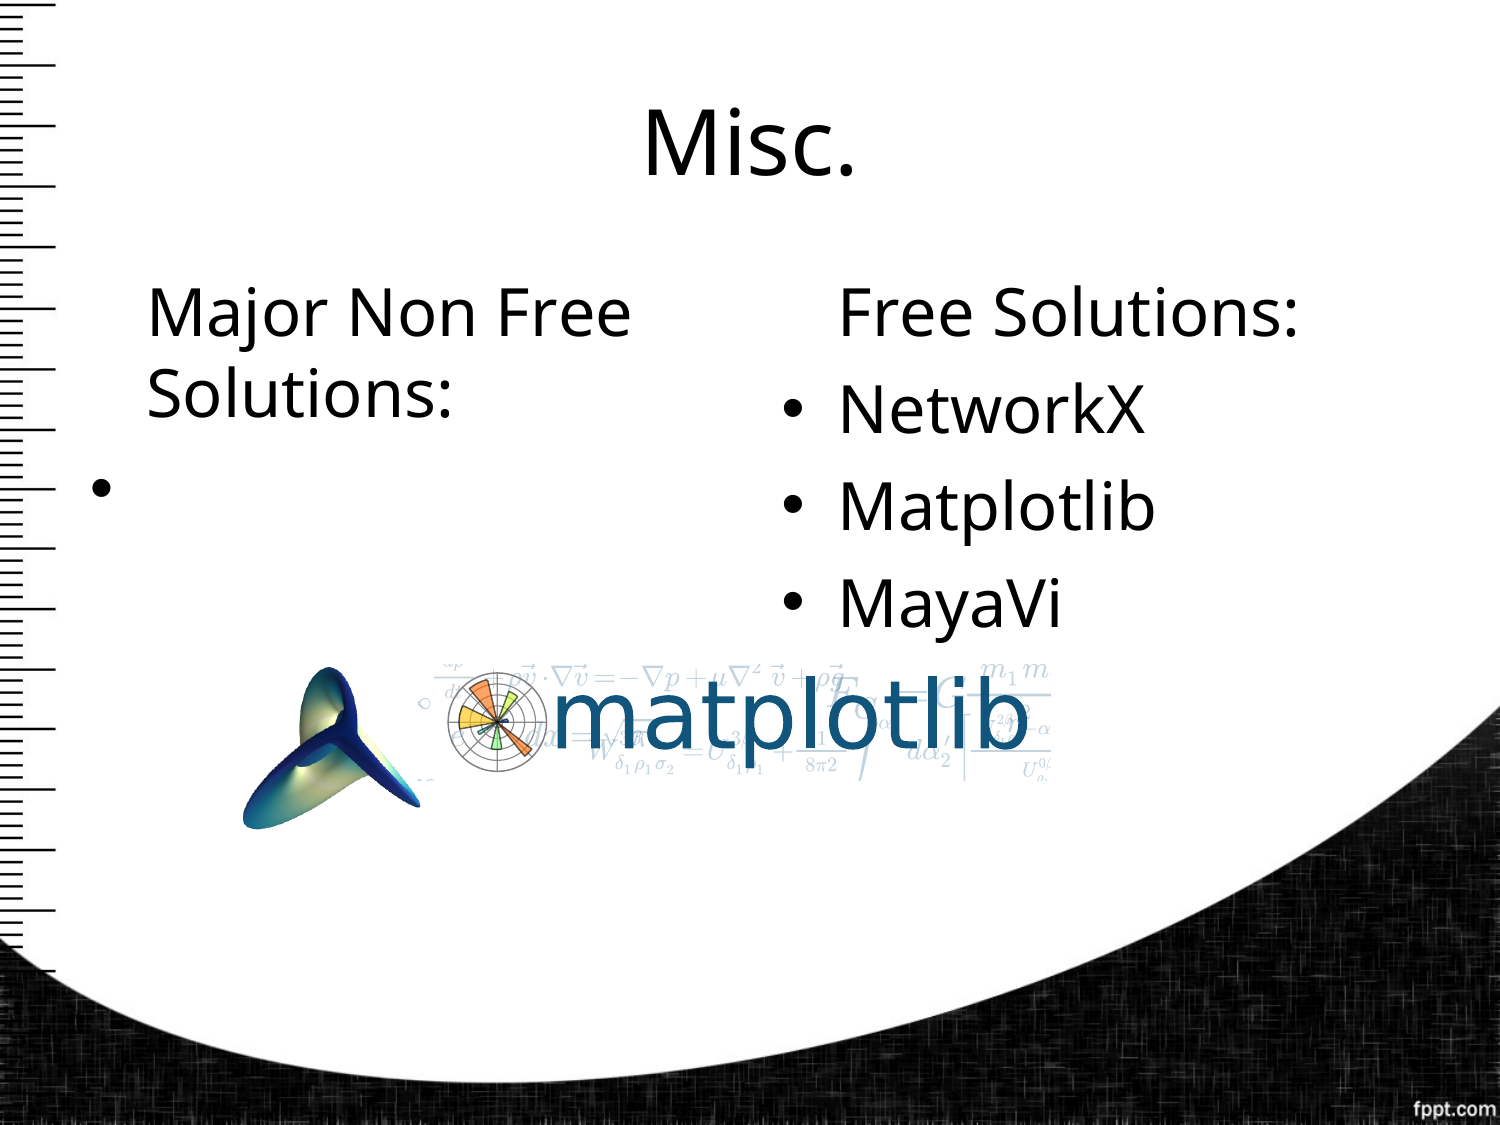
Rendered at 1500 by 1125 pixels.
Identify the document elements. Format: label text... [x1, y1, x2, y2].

list Major Non Free Solutions: [75, 262, 734, 1006]
title Misc. [75, 45, 1426, 233]
list Free Solutions: NetworkX Matplotlib MayaVi [766, 262, 1426, 1006]
picture [0, 0, 1500, 1125]
